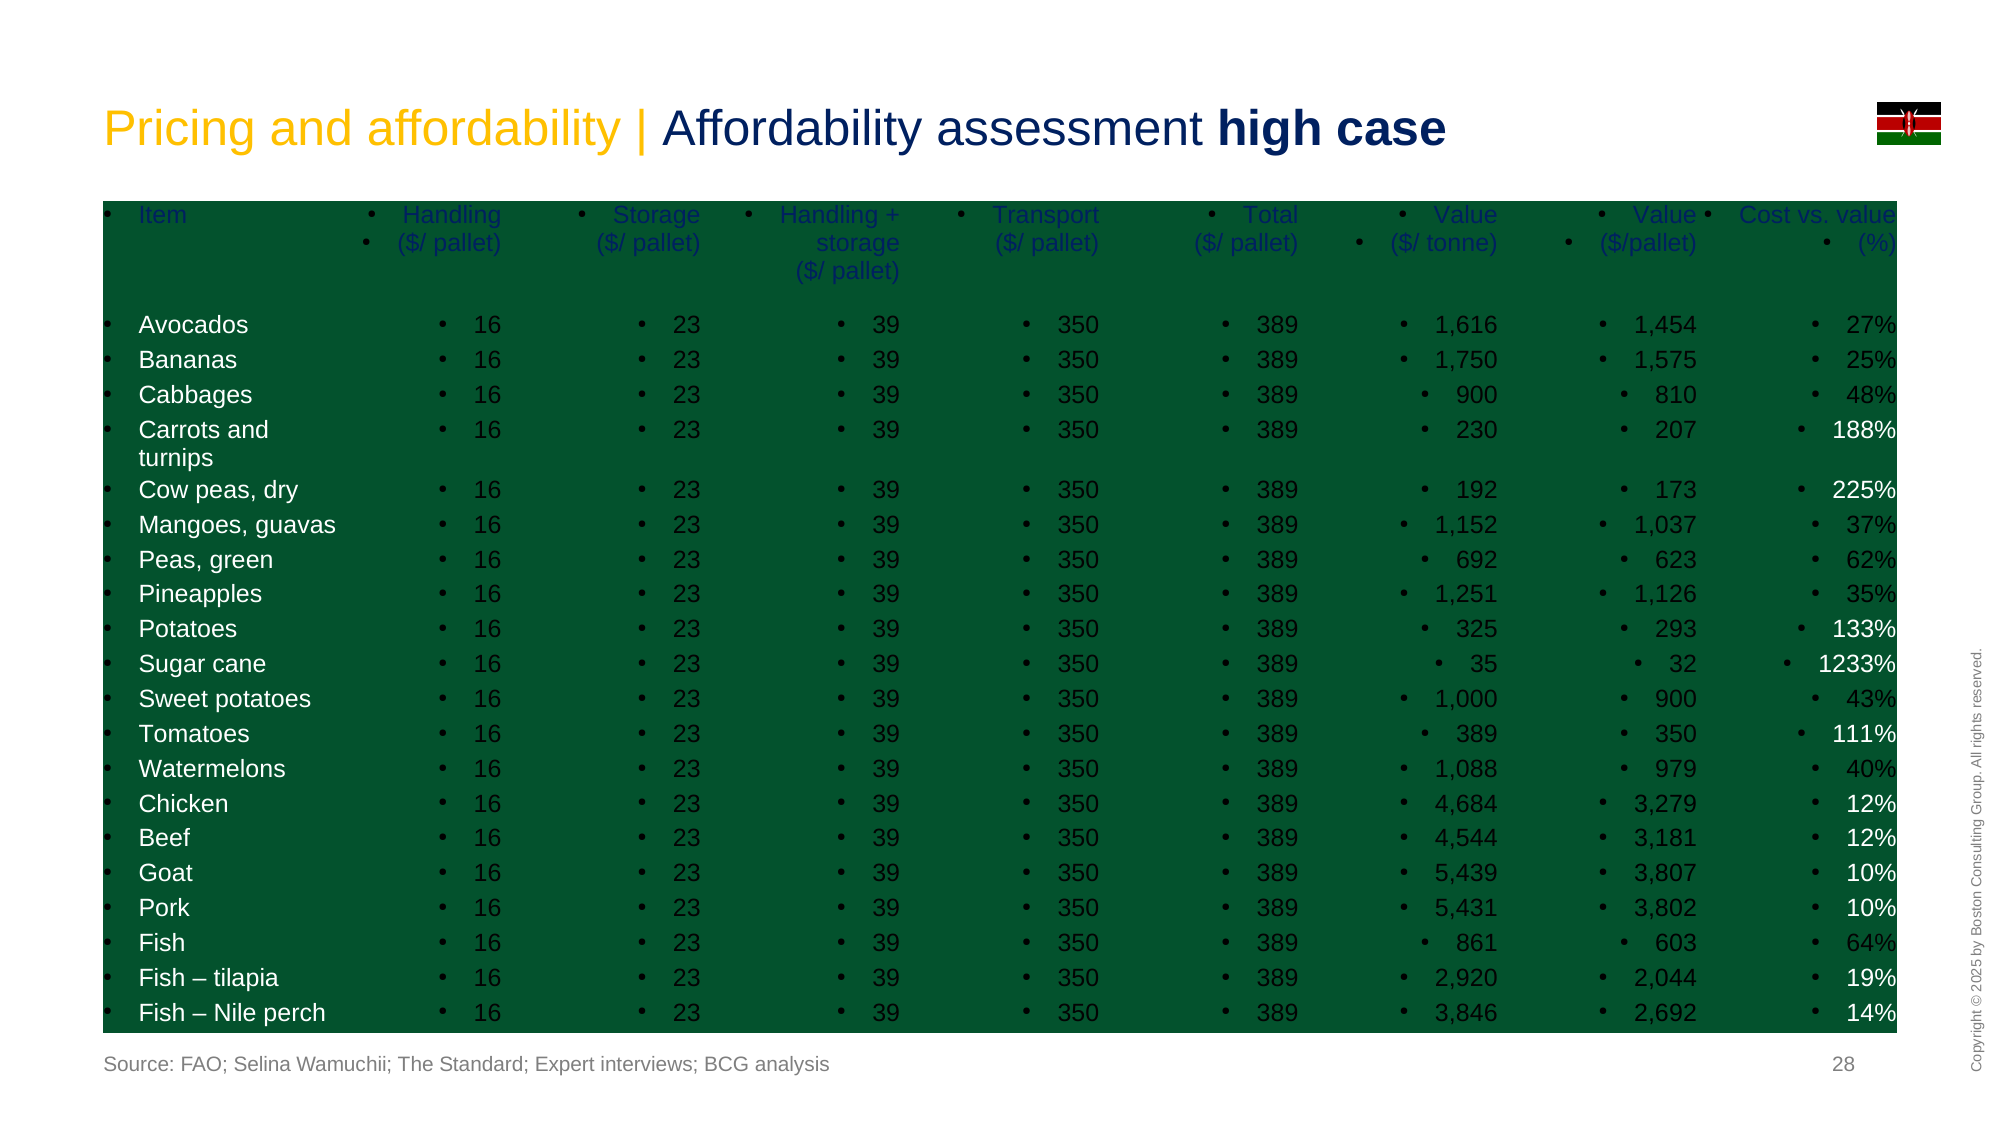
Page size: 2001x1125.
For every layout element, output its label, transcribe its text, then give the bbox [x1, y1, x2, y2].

table_cell 23 [502, 650, 701, 685]
table_cell 16 [337, 963, 502, 998]
table_cell 350 [900, 685, 1099, 720]
table_cell Cow peas, dry [103, 476, 337, 511]
table_cell 39 [701, 685, 900, 720]
table_cell 39 [701, 998, 900, 1033]
table_cell 32 [1498, 650, 1697, 685]
table_cell 350 [900, 998, 1099, 1033]
table_cell 3,802 [1498, 894, 1697, 929]
table_cell 5,431 [1299, 894, 1498, 929]
table_cell Beef [103, 824, 337, 859]
table_cell Pork [103, 894, 337, 929]
table_cell 39 [701, 754, 900, 789]
table_cell 1,152 [1299, 511, 1498, 545]
table_cell 389 [1099, 311, 1299, 346]
table_cell 39 [701, 545, 900, 580]
table_cell 389 [1099, 650, 1299, 685]
table_cell 1,750 [1299, 346, 1498, 381]
table_cell 692 [1299, 545, 1498, 580]
table_cell 23 [502, 476, 701, 511]
table_cell 350 [1498, 720, 1697, 754]
table_cell Avocados [103, 311, 337, 346]
table_cell 39 [701, 416, 900, 476]
table_cell 16 [337, 476, 502, 511]
table_cell 39 [701, 476, 900, 511]
table_cell 4,684 [1299, 789, 1498, 824]
table_cell 350 [900, 580, 1099, 615]
table_cell 225% [1697, 476, 1897, 511]
table_cell 35% [1697, 580, 1897, 615]
title Pricing and affordability | Affordability assessment high case [103, 102, 1897, 157]
table_cell 389 [1099, 824, 1299, 859]
table_header Total ($/ pallet) [1099, 201, 1299, 311]
table_cell Fish [103, 929, 337, 963]
table_cell 19% [1697, 963, 1897, 998]
table_cell 1,616 [1299, 311, 1498, 346]
table_cell 16 [337, 789, 502, 824]
table_cell 23 [502, 929, 701, 963]
table_cell 350 [900, 720, 1099, 754]
table_cell 23 [502, 685, 701, 720]
table_cell 4,544 [1299, 824, 1498, 859]
table_cell 40% [1697, 754, 1897, 789]
table_cell 350 [900, 859, 1099, 894]
table_cell 389 [1099, 789, 1299, 824]
table_header Value ($/ tonne) [1299, 201, 1498, 311]
table_cell 39 [701, 650, 900, 685]
table_cell 43% [1697, 685, 1897, 720]
table_cell 39 [701, 894, 900, 929]
table_cell 39 [701, 381, 900, 416]
table_cell 1,000 [1299, 685, 1498, 720]
table_cell 10% [1697, 859, 1897, 894]
table_header Value ($/pallet) [1498, 201, 1697, 311]
table_cell 192 [1299, 476, 1498, 511]
table_cell 16 [337, 720, 502, 754]
table_cell 16 [337, 859, 502, 894]
table_cell Cabbages [103, 381, 337, 416]
table_cell 810 [1498, 381, 1697, 416]
table_cell 389 [1099, 963, 1299, 998]
table_cell 350 [900, 754, 1099, 789]
table_cell 64% [1697, 929, 1897, 963]
table_cell 16 [337, 998, 502, 1033]
table_cell 350 [900, 346, 1099, 381]
table_cell 350 [900, 545, 1099, 580]
table_cell Potatoes [103, 615, 337, 650]
table_cell 25% [1697, 346, 1897, 381]
table_cell 48% [1697, 381, 1897, 416]
table_cell 389 [1099, 346, 1299, 381]
table_cell 350 [900, 894, 1099, 929]
table_header Transport ($/ pallet) [900, 201, 1099, 311]
table_cell 389 [1099, 929, 1299, 963]
table_cell 389 [1299, 720, 1498, 754]
table_cell 389 [1099, 416, 1299, 476]
table_cell 861 [1299, 929, 1498, 963]
table_cell 1,454 [1498, 311, 1697, 346]
table_cell 389 [1099, 859, 1299, 894]
table_cell 389 [1099, 720, 1299, 754]
table_cell 350 [900, 789, 1099, 824]
table_cell 603 [1498, 929, 1697, 963]
table_header Storage ($/ pallet) [502, 201, 701, 311]
table_cell 207 [1498, 416, 1697, 476]
table_cell 979 [1498, 754, 1697, 789]
table_cell 23 [502, 894, 701, 929]
table_cell Fish – Nile perch [103, 998, 337, 1033]
picture [1877, 102, 1941, 145]
table_header Handling ($/ pallet) [337, 201, 502, 311]
table_cell 39 [701, 824, 900, 859]
table_cell 230 [1299, 416, 1498, 476]
table_cell 1,251 [1299, 580, 1498, 615]
table_cell 1,575 [1498, 346, 1697, 381]
table_cell 23 [502, 346, 701, 381]
table_cell 2,692 [1498, 998, 1697, 1033]
text_box Source: FAO; Selina Wamuchii; The Standard; Expert interviews; BCG analysis [103, 1054, 1585, 1076]
table_cell 23 [502, 789, 701, 824]
table_cell 350 [900, 929, 1099, 963]
table_cell 39 [701, 963, 900, 998]
table_cell 16 [337, 381, 502, 416]
table_cell Peas, green [103, 545, 337, 580]
table_cell 350 [900, 476, 1099, 511]
table_cell 389 [1099, 615, 1299, 650]
table_cell 389 [1099, 894, 1299, 929]
table_cell 16 [337, 685, 502, 720]
table_cell 23 [502, 824, 701, 859]
table_cell 350 [900, 511, 1099, 545]
table_cell 16 [337, 580, 502, 615]
table_cell 2,920 [1299, 963, 1498, 998]
table_cell 16 [337, 929, 502, 963]
table_cell 1,037 [1498, 511, 1697, 545]
table_cell 39 [701, 859, 900, 894]
table_cell Fish – tilapia [103, 963, 337, 998]
table_cell 133% [1697, 615, 1897, 650]
table_cell 16 [337, 346, 502, 381]
table_cell 325 [1299, 615, 1498, 650]
table_header Cost vs. value (%) [1697, 201, 1897, 311]
table_cell 23 [502, 754, 701, 789]
table_cell 14% [1697, 998, 1897, 1033]
table_cell 623 [1498, 545, 1697, 580]
table_cell 12% [1697, 824, 1897, 859]
table_cell 293 [1498, 615, 1697, 650]
table_cell 16 [337, 824, 502, 859]
table_header Item [103, 201, 337, 311]
table_cell 23 [502, 580, 701, 615]
table_cell 39 [701, 580, 900, 615]
table_cell 23 [502, 545, 701, 580]
table_cell 350 [900, 381, 1099, 416]
table_cell 389 [1099, 381, 1299, 416]
table_cell 1,126 [1498, 580, 1697, 615]
table_cell 350 [900, 615, 1099, 650]
table_cell 39 [701, 346, 900, 381]
table_cell 900 [1299, 381, 1498, 416]
table_cell 23 [502, 511, 701, 545]
table_cell 16 [337, 754, 502, 789]
table_cell 62% [1697, 545, 1897, 580]
table_cell Bananas [103, 346, 337, 381]
table_cell 23 [502, 998, 701, 1033]
table_cell Carrots and turnips [103, 416, 337, 476]
table_cell 173 [1498, 476, 1697, 511]
table_cell 3,846 [1299, 998, 1498, 1033]
table_cell Pineapples [103, 580, 337, 615]
table_cell 350 [900, 824, 1099, 859]
table_cell 389 [1099, 511, 1299, 545]
table_cell Mangoes, guavas [103, 511, 337, 545]
table_cell 389 [1099, 545, 1299, 580]
table_cell Sugar cane [103, 650, 337, 685]
table_cell 23 [502, 615, 701, 650]
table_cell 350 [900, 311, 1099, 346]
table_cell 5,439 [1299, 859, 1498, 894]
table_cell 12% [1697, 789, 1897, 824]
table_cell 350 [900, 963, 1099, 998]
table_cell 27% [1697, 311, 1897, 346]
table_cell 39 [701, 511, 900, 545]
table_cell 389 [1099, 476, 1299, 511]
table_cell Chicken [103, 789, 337, 824]
table_cell 39 [701, 720, 900, 754]
table_cell 389 [1099, 754, 1299, 789]
table_cell 37% [1697, 511, 1897, 545]
table_cell 3,807 [1498, 859, 1697, 894]
table_cell 188% [1697, 416, 1897, 476]
table_cell 389 [1099, 998, 1299, 1033]
table_cell 23 [502, 416, 701, 476]
table_cell 389 [1099, 685, 1299, 720]
table_cell 3,181 [1498, 824, 1697, 859]
table_cell 16 [337, 545, 502, 580]
table_cell 111% [1697, 720, 1897, 754]
table_cell 16 [337, 894, 502, 929]
table_cell 16 [337, 615, 502, 650]
table_cell 389 [1099, 580, 1299, 615]
table_cell 23 [502, 720, 701, 754]
table_cell Sweet potatoes [103, 685, 337, 720]
table_cell Watermelons [103, 754, 337, 789]
table_cell 2,044 [1498, 963, 1697, 998]
table_cell 1,088 [1299, 754, 1498, 789]
table_cell 35 [1299, 650, 1498, 685]
table_cell 23 [502, 381, 701, 416]
table_cell 3,279 [1498, 789, 1697, 824]
table_header Handling + storage ($/ pallet) [701, 201, 900, 311]
table_cell 16 [337, 311, 502, 346]
table_cell 39 [701, 789, 900, 824]
table_cell 350 [900, 416, 1099, 476]
table_cell 16 [337, 416, 502, 476]
table_cell 350 [900, 650, 1099, 685]
table_cell 10% [1697, 894, 1897, 929]
table_cell 1233% [1697, 650, 1897, 685]
table_cell 39 [701, 615, 900, 650]
table_cell 16 [337, 511, 502, 545]
table_cell 23 [502, 859, 701, 894]
table_cell Goat [103, 859, 337, 894]
table_cell 16 [337, 650, 502, 685]
table_cell 900 [1498, 685, 1697, 720]
table_cell Tomatoes [103, 720, 337, 754]
table_cell 23 [502, 963, 701, 998]
table_cell 23 [502, 311, 701, 346]
table_cell 39 [701, 311, 900, 346]
table_cell 39 [701, 929, 900, 963]
